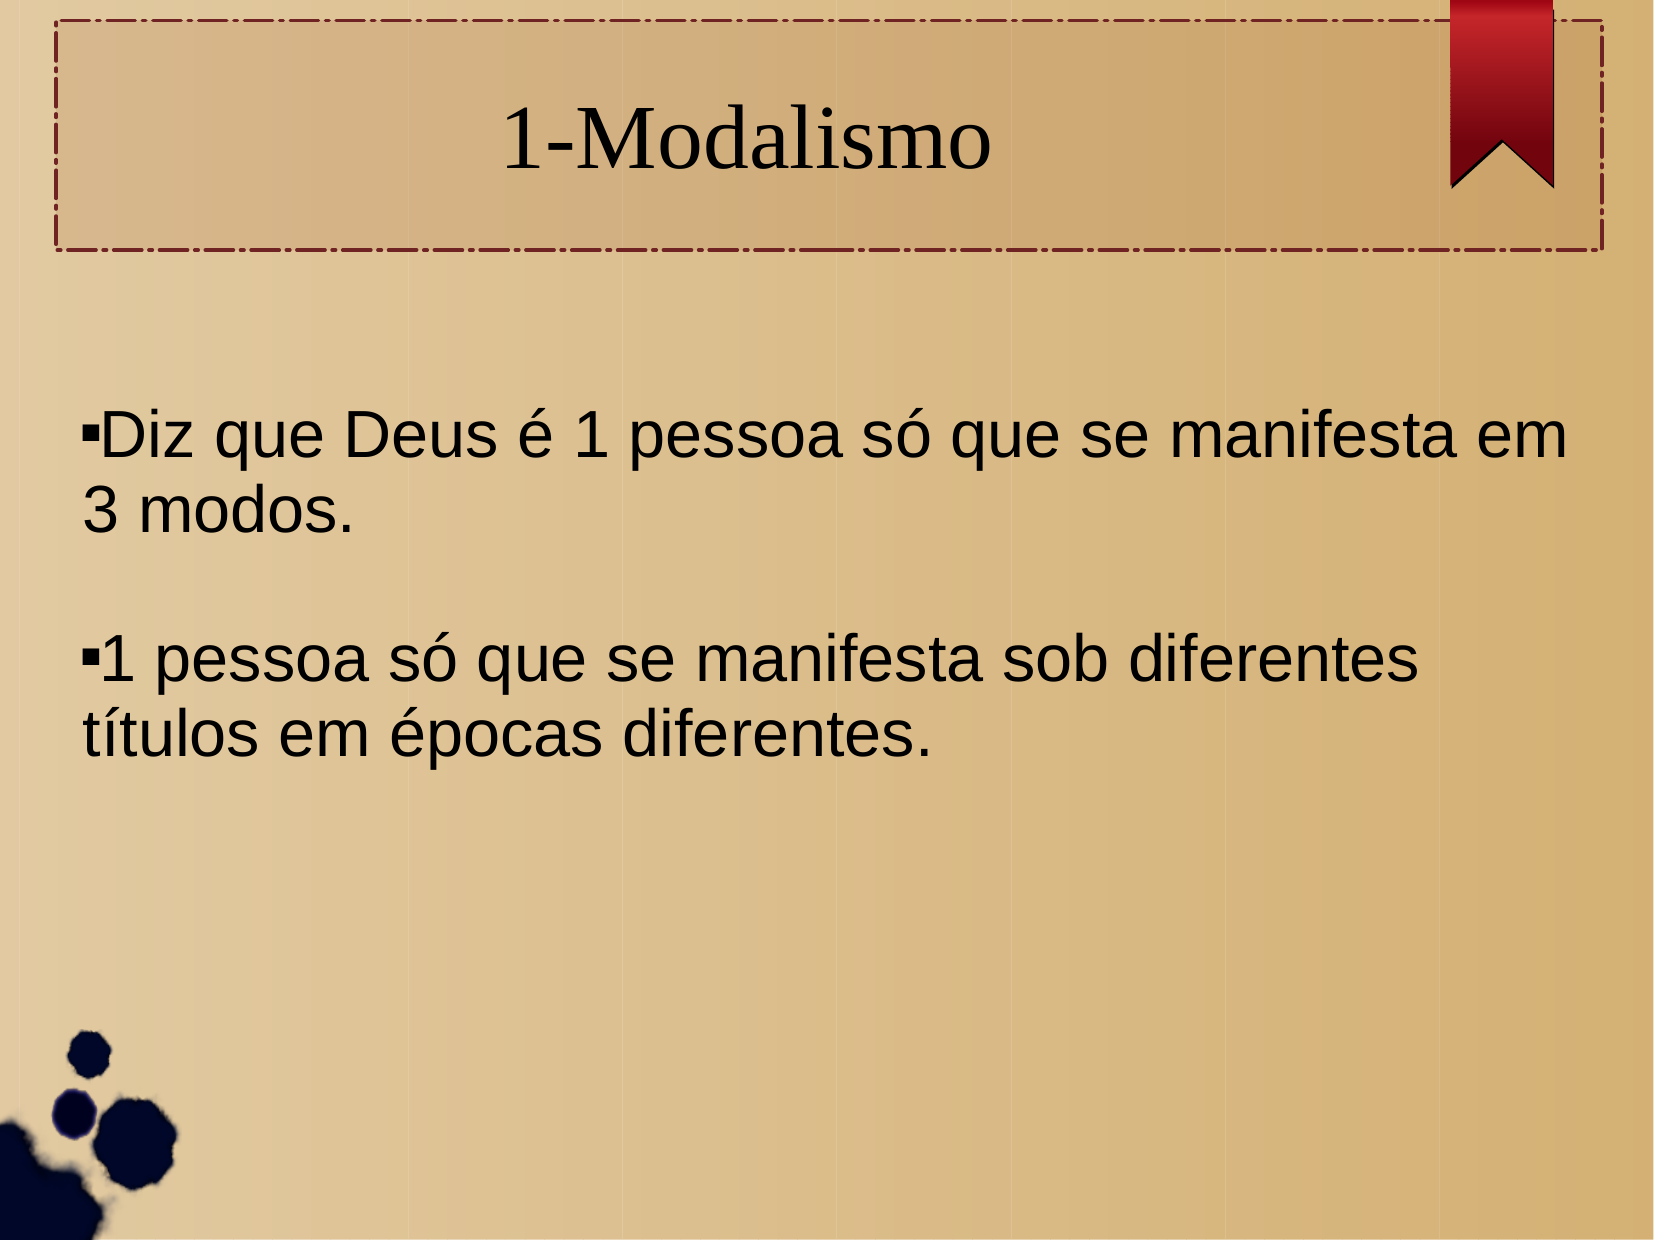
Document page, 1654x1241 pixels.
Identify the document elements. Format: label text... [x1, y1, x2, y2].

subtitle Diz que Deus é 1 pessoa só que se manifesta em 3 modos. 1 pessoa só que se manifesta sob diferentes títulos em épocas diferentes. [82, 299, 1571, 1019]
title 1-Modalismo [82, 47, 1412, 229]
